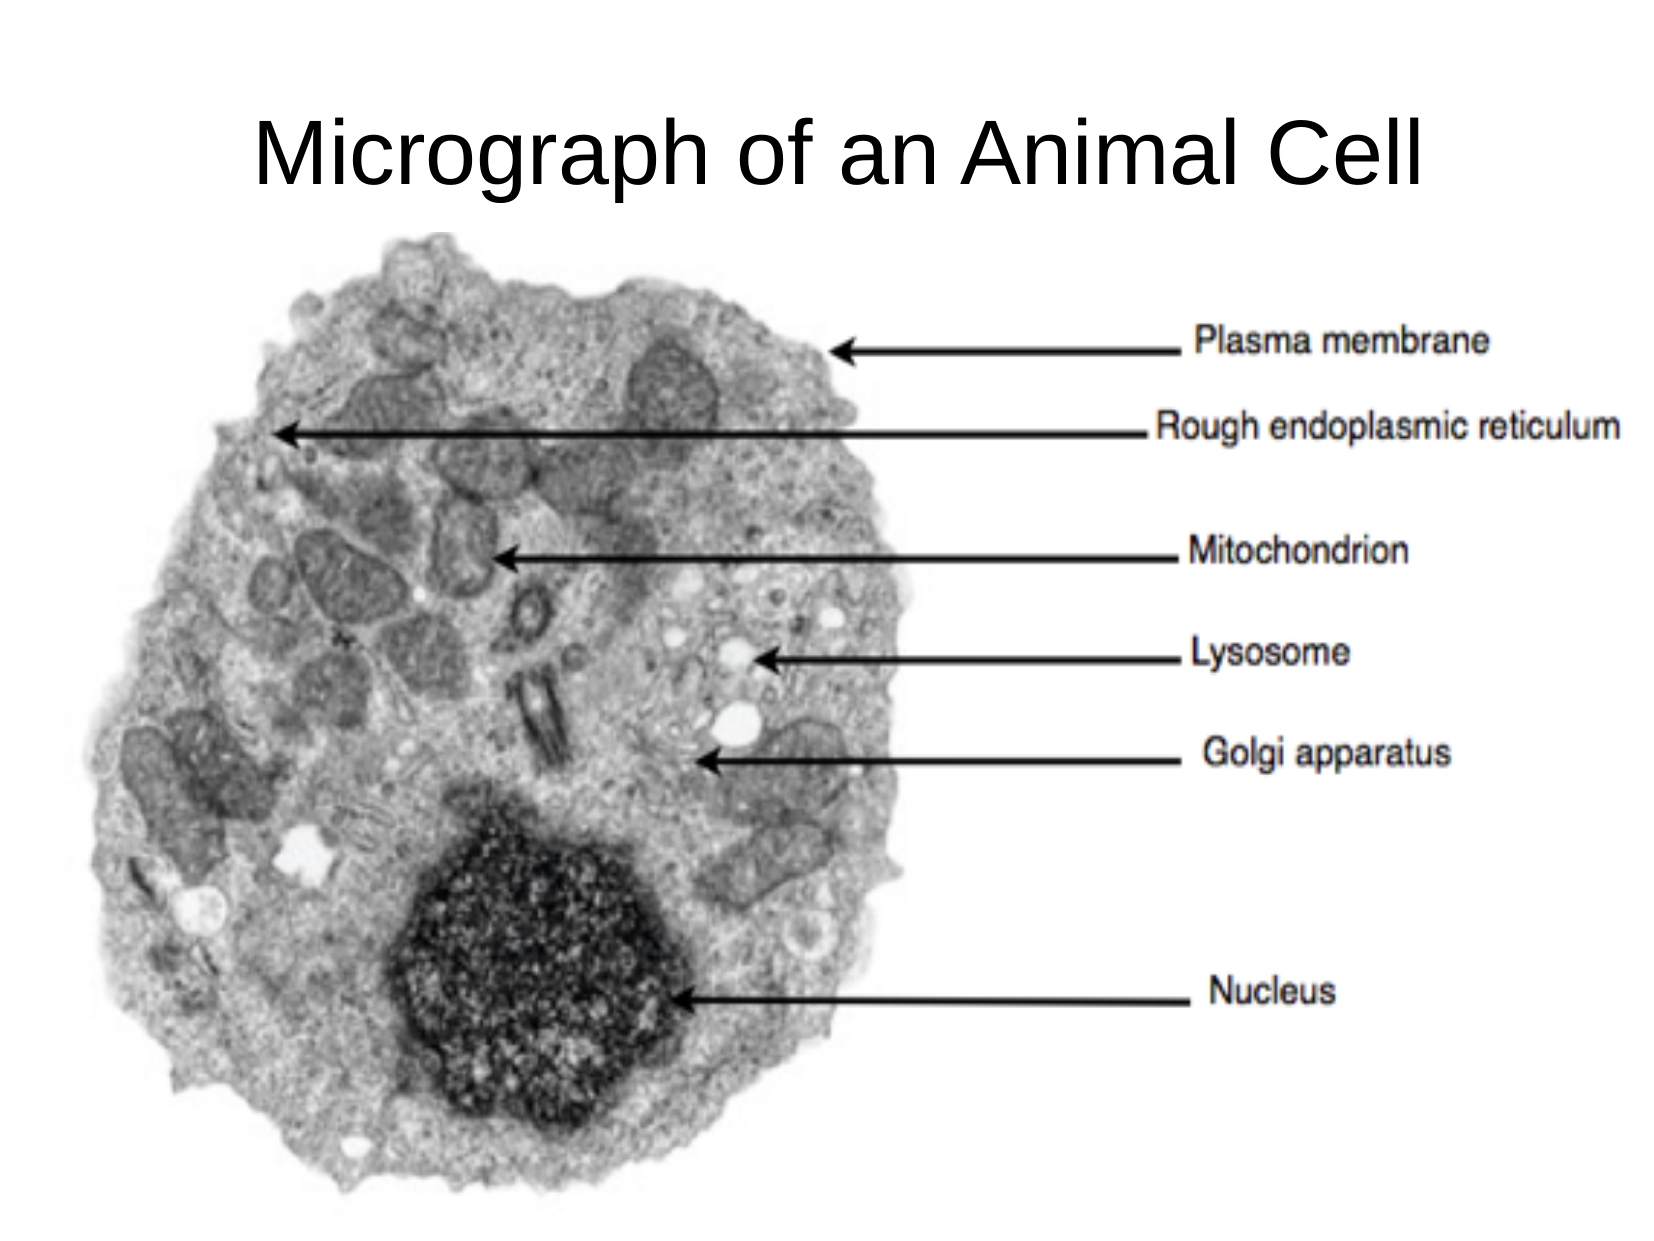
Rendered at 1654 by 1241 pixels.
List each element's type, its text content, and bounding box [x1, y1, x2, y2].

title Micrograph of an Animal Cell [82, 49, 1571, 257]
picture [29, 232, 1652, 1241]
